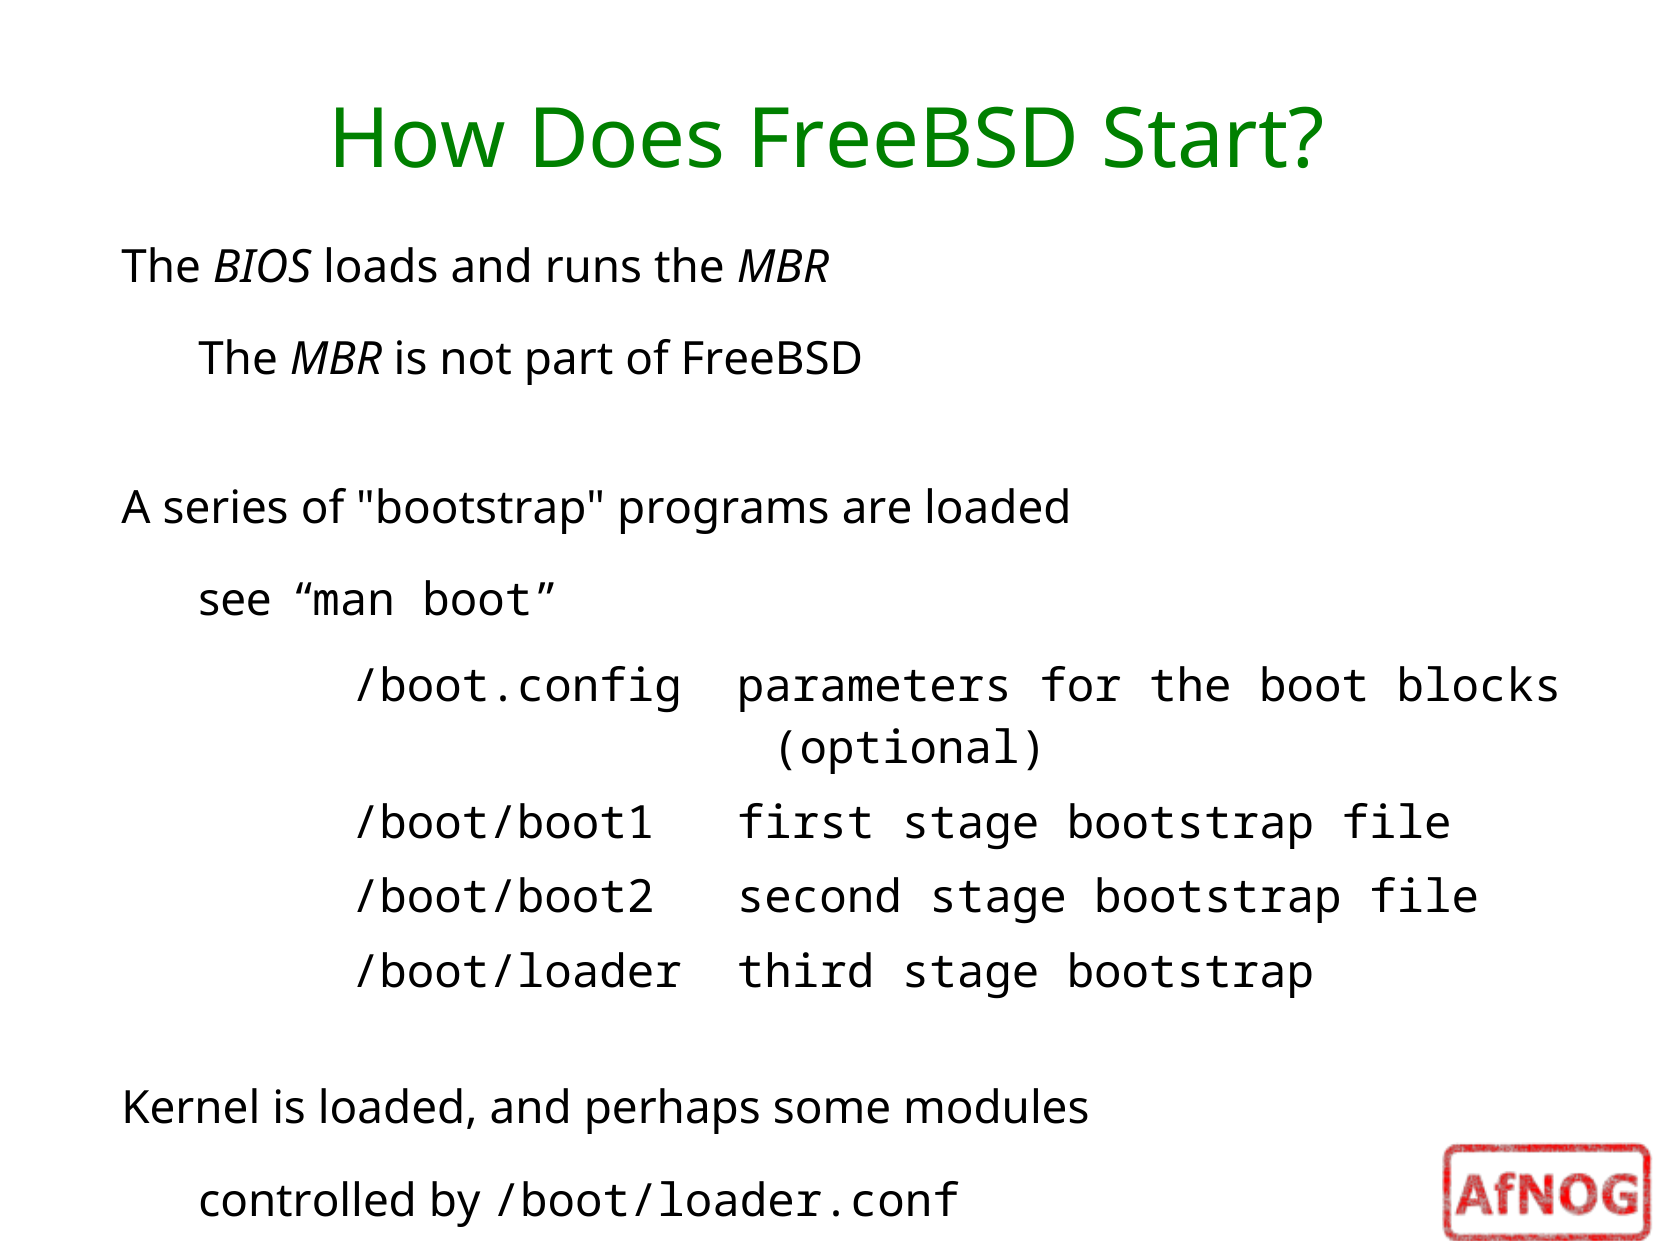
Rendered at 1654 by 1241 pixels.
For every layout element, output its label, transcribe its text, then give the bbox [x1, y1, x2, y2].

picture [1441, 1141, 1654, 1241]
list The BIOS loads and runs the MBR The MBR is not part of FreeBSD A series of "bootstrap" programs are loaded see “man boot” /boot.config parameters for the boot blocks (optional) /boot/boot1 first stage bootstrap file /boot/boot2 second stage bootstrap file /boot/loader third stage bootstrap Kernel is loaded, and perhaps some modules controlled by /boot/loader.conf [103, 233, 1595, 1157]
title How Does FreeBSD Start? [121, 32, 1533, 233]
